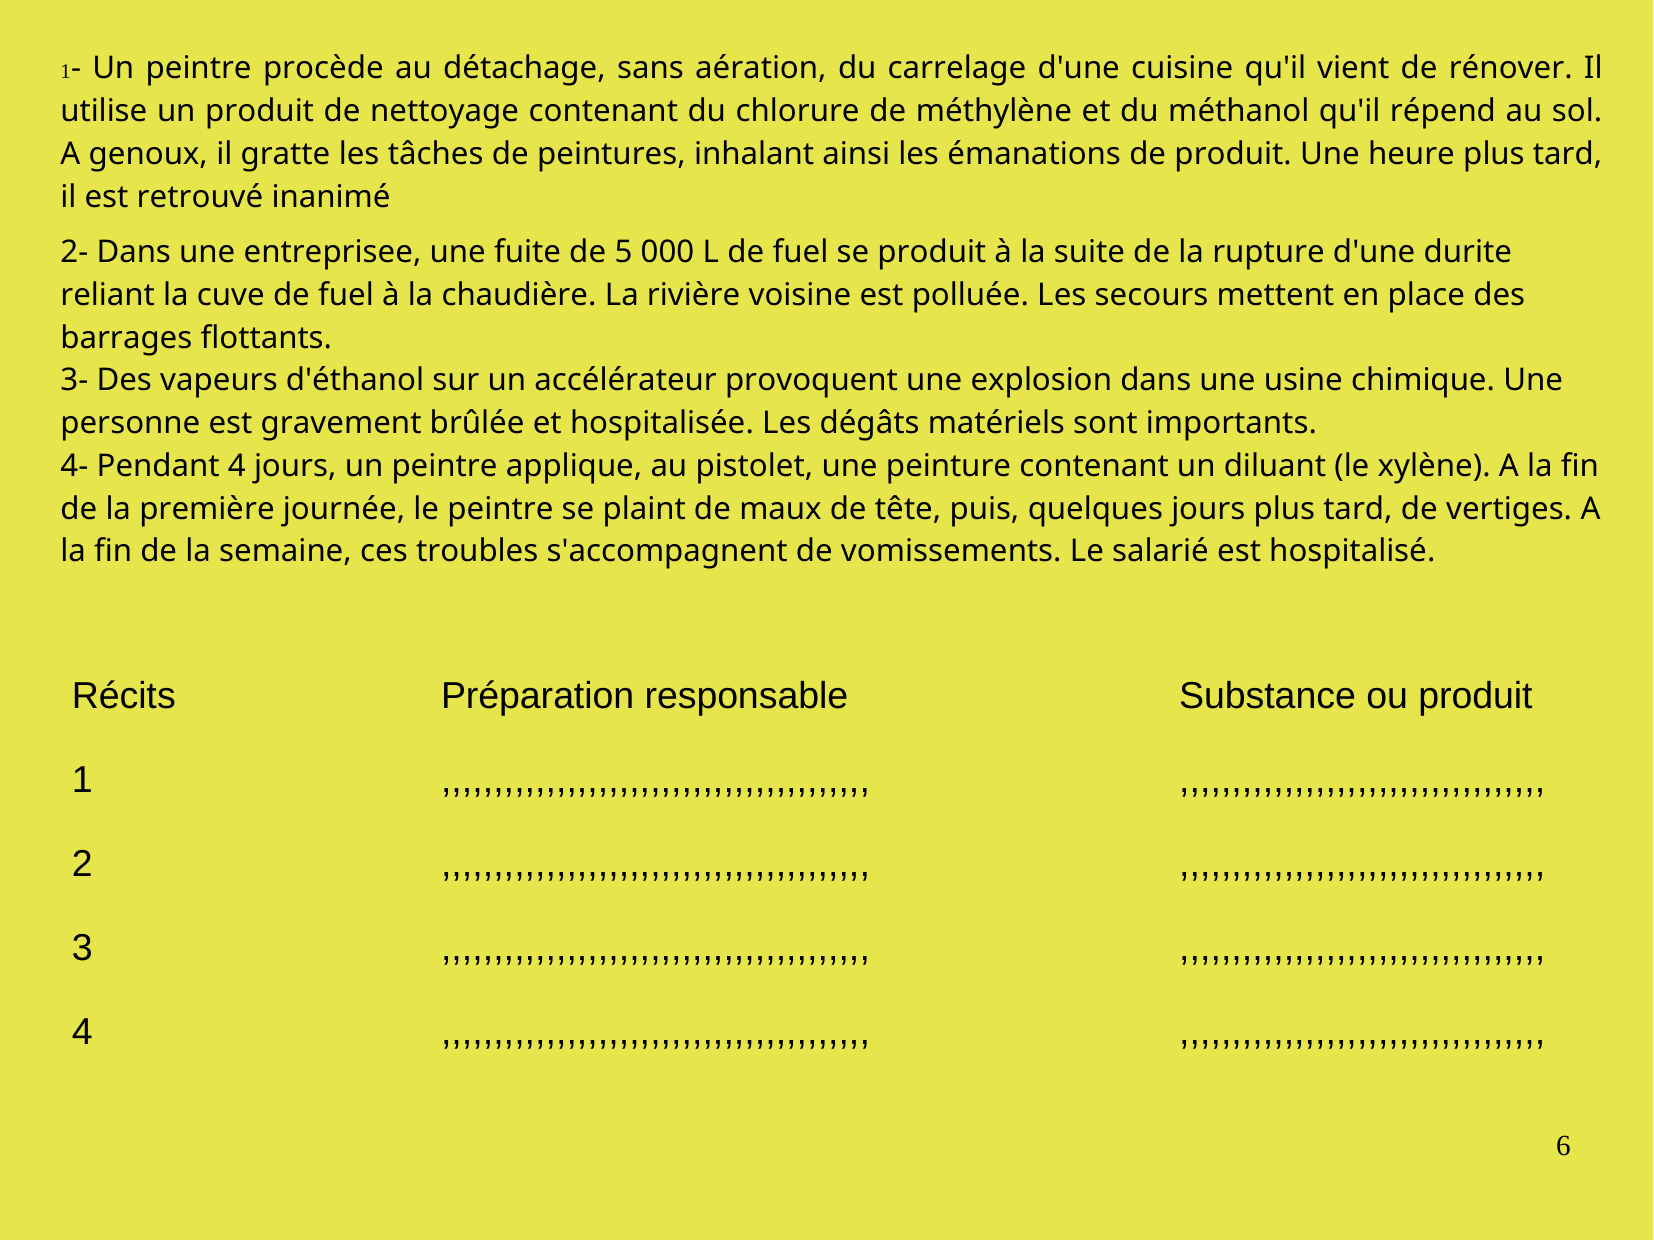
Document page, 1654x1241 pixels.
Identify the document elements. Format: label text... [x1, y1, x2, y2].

text_box 1- Un peintre procède au détachage, sans aération, du carrelage d'une cuisine qu'il vient de rénover. Il utilise un produit de nettoyage contenant du chlorure de méthylène et du méthanol qu'il répend au sol. A genoux, il gratte les tâches de peintures, inhalant ainsi les émanations de produit. Une heure plus tard, il est retrouvé inanimé 2- Dans une entreprisee, une fuite de 5 000 L de fuel se produit à la suite de la rupture d'une durite reliant la cuve de fuel à la chaudière. La rivière voisine est polluée. Les secours mettent en place des barrages flottants. 3- Des vapeurs d'éthanol sur un accélérateur provoquent une explosion dans une usine chimique. Une personne est gravement brûlée et hospitalisée. Les dégâts matériels sont importants. 4- Pendant 4 jours, un peintre applique, au pistolet, une peinture contenant un diluant (le xylène). A la fin de la première journée, le peintre se plaint de maux de tête, puis, quelques jours plus tard, de vertiges. A la fin de la semaine, ces troubles s'accompagnent de vomissements. Le salarié est hospitalisé. [45, 38, 1620, 637]
text_box Récits Préparation responsable Substance ou produit 1 ,,,,,,,,,,,,,,,,,,,,,,,,,,,,,,,,,,,,,,,,, ,,,,,,,,,,,,,,,,,,,,,,,,,,,,,,,,,,, 2 ,,,,,,,,,,,,,,,,,,,,,,,,,,,,,,,,,,,,,,,,, ,,,,,,,,,,,,,,,,,,,,,,,,,,,,,,,,,,, 3 ,,,,,,,,,,,,,,,,,,,,,,,,,,,,,,,,,,,,,,,,, ,,,,,,,,,,,,,,,,,,,,,,,,,,,,,,,,,,, 4 ,,,,,,,,,,,,,,,,,,,,,,,,,,,,,,,,,,,,,,,,, ,,,,,,,,,,,,,,,,,,,,,,,,,,,,,,,,,,, [57, 666, 1609, 1061]
